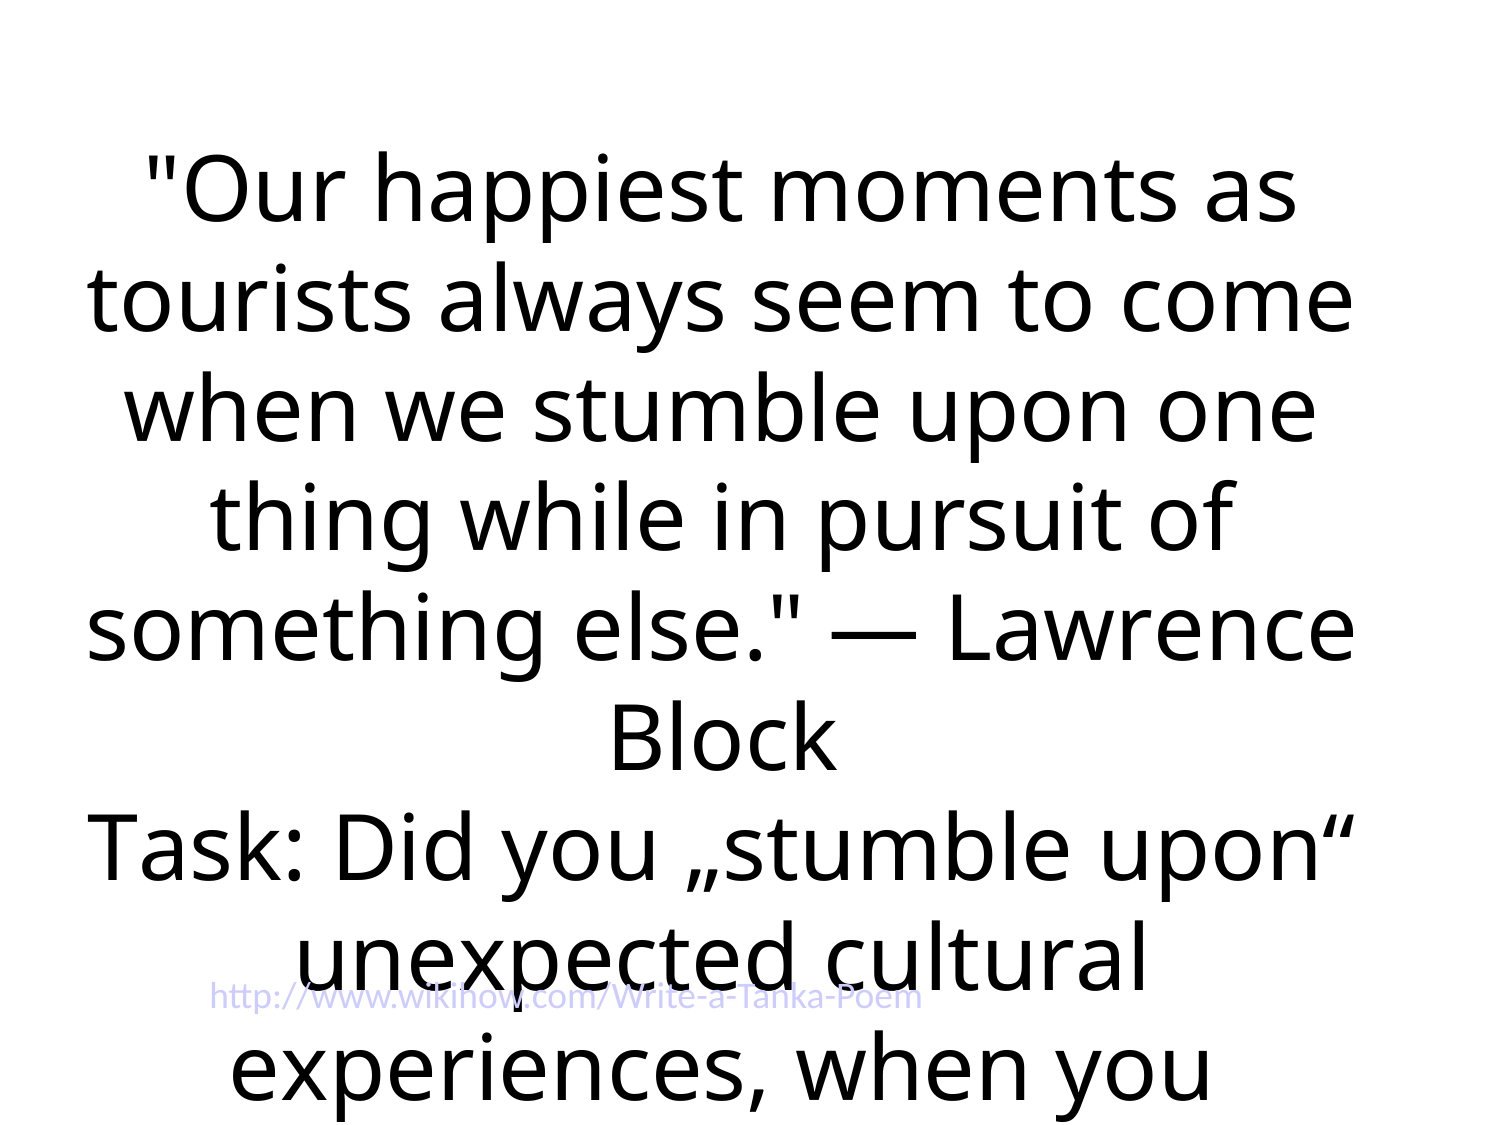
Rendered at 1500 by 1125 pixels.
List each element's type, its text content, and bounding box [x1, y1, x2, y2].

text_box http://www.wikihow.com/Write-a-Tanka-Poem [194, 964, 1093, 1024]
title "Our happiest moments as tourists always seem to come when we stumble upon one thing while in pursuit of something else." — Lawrence Block Task: Did you „stumble upon“ unexpected cultural experiences, when you weretravelling? Write down your experience as a tanka poem [47, 122, 1398, 784]
